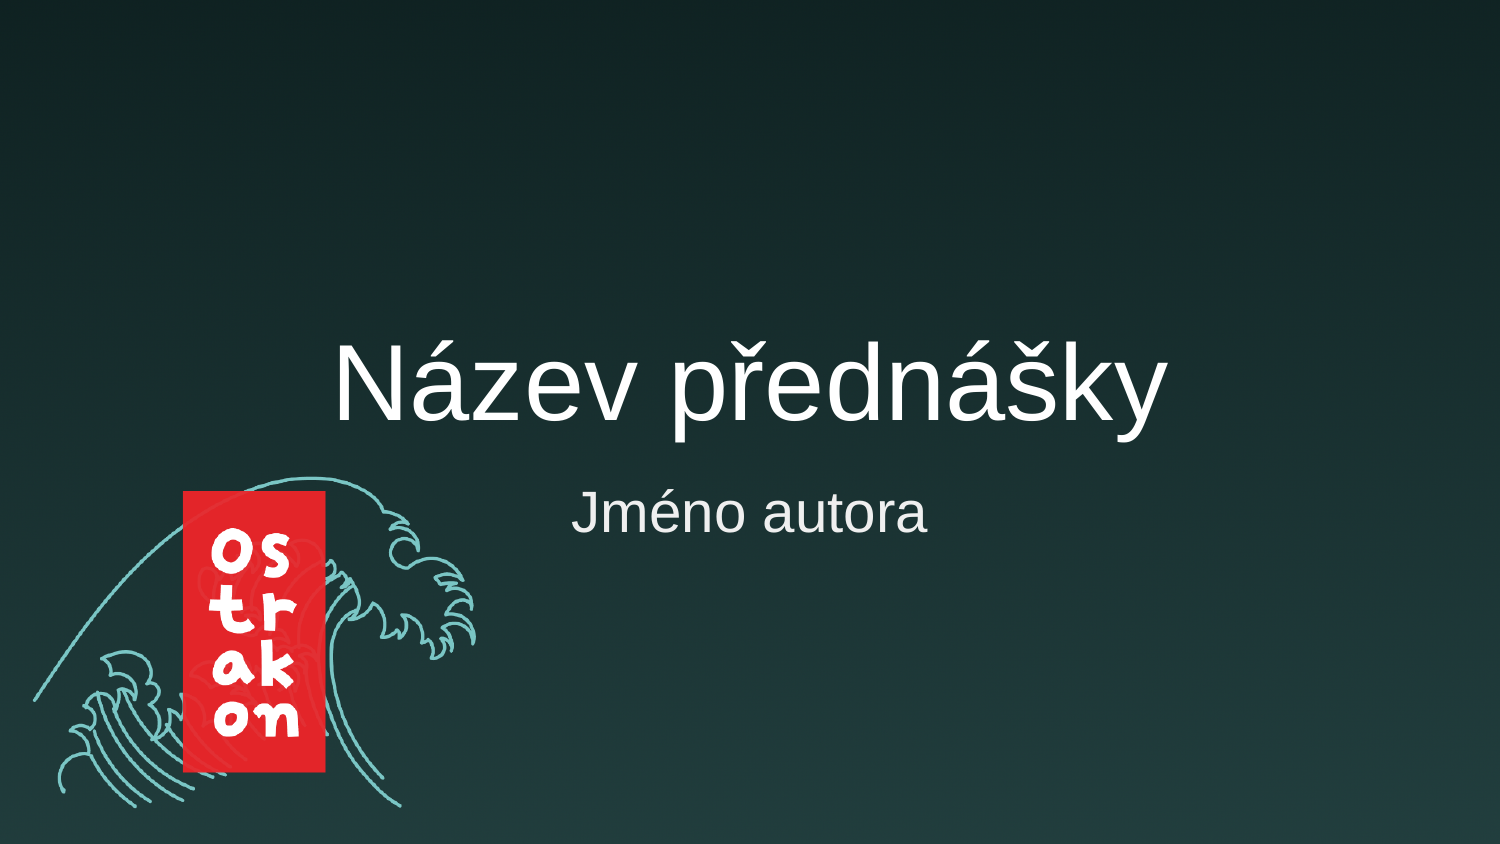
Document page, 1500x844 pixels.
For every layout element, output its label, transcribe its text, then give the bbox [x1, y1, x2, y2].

subtitle Jméno autora [51, 464, 1449, 595]
title Název přednášky [51, 122, 1449, 459]
picture [0, 0, 1500, 844]
